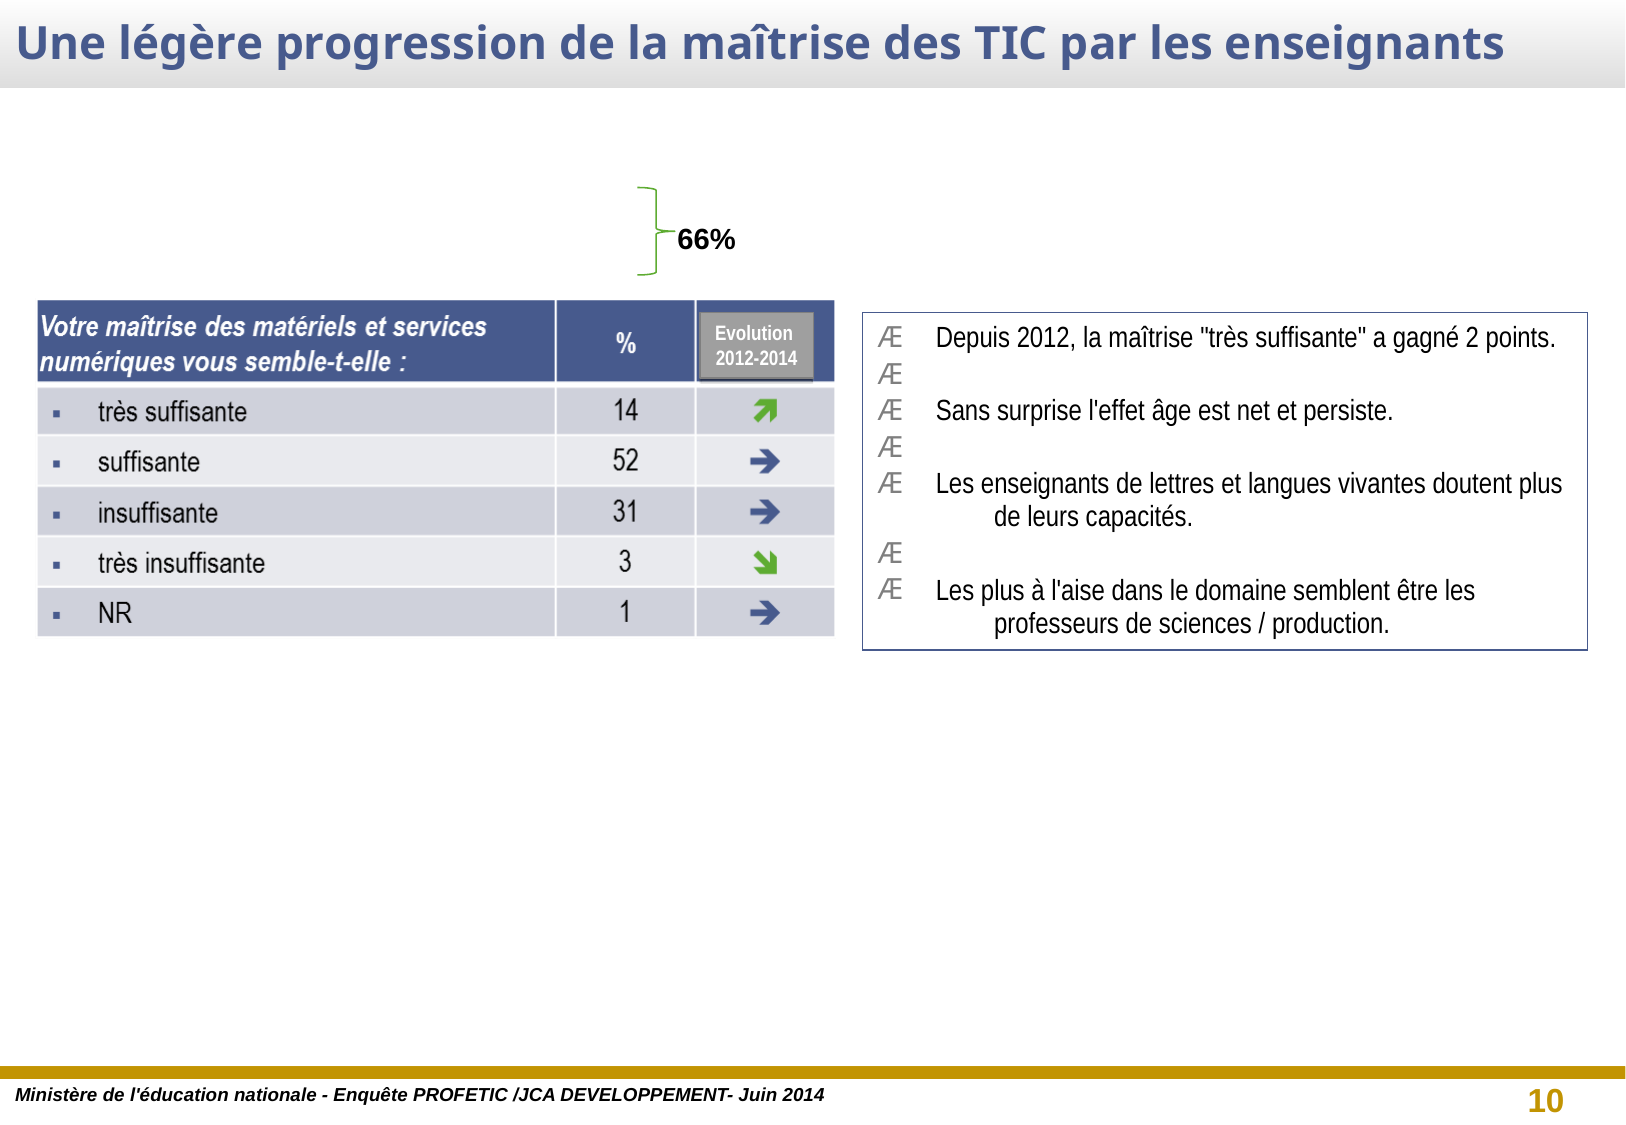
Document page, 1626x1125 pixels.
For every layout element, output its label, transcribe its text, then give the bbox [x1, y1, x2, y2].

title Une légère progression de la maîtrise des TIC par les enseignants [0, 0, 1625, 88]
text_box Evolution 2012-2014 [699, 312, 814, 379]
text_box 66% [662, 212, 752, 263]
text_box 10 [1512, 1071, 1625, 1125]
picture [22, 298, 836, 653]
list Depuis 2012, la maîtrise "très suffisante" a gagné 2 points. Sans surprise l'effet âge est net et persiste. Les enseignants de lettres et langues vivantes doutent plus de leurs capacités. Les plus à l'aise dans le domaine semblent être les professeurs de sciences / production. [862, 312, 1588, 651]
text_box Ministère de l'éducation nationale - Enquête PROFETIC /JCA DEVELOPPEMENT- Juin 2014 [0, 1074, 1501, 1125]
